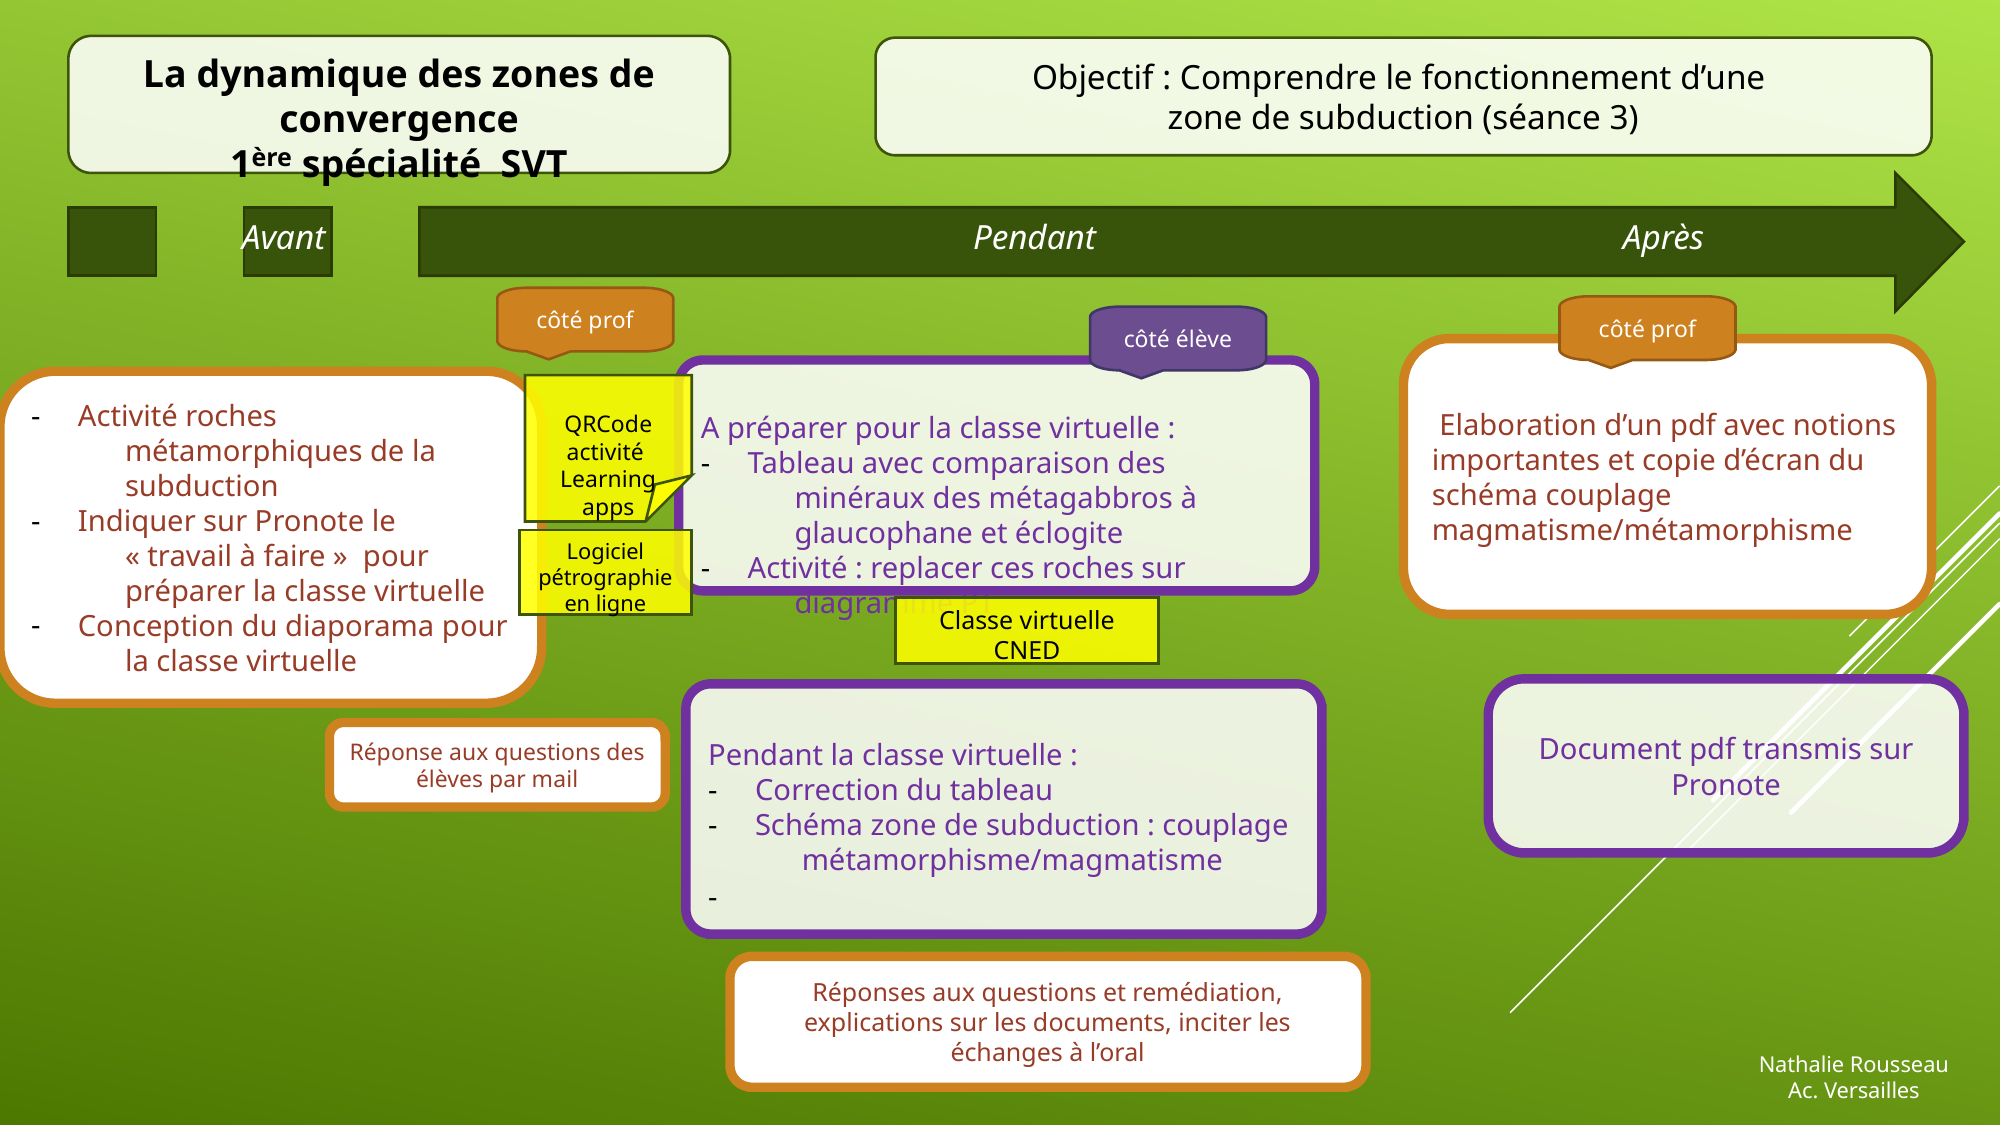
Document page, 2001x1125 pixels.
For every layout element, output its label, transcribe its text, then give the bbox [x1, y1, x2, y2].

text_box Après [1608, 208, 1742, 265]
text_box Pendant [958, 208, 1159, 265]
text_box QRCode activité Learning apps [525, 375, 692, 522]
text_box Pendant la classe virtuelle : Correction du tableau Schéma zone de subduction : couplage métamorphisme/magmatisme [685, 683, 1322, 935]
text_box Activité roches métamorphiques de la subduction Indiquer sur Pronote le « travail à faire » pour préparer la classe virtuelle Conception du diaporama pour la classe virtuelle [0, 371, 542, 704]
text_box Objectif : Comprendre le fonctionnement d’une zone de subduction (séance 3) [875, 37, 1932, 156]
text_box côté élève [1090, 306, 1267, 379]
text_box Avant [226, 208, 470, 265]
text_box Nathalie Rousseau Ac. Versailles [1714, 1043, 1994, 1112]
text_box A préparer pour la classe virtuelle : Tableau avec comparaison des minéraux des métagabbros à glaucophane et éclogite Activité : replacer ces roches sur diagramme PT [678, 360, 1315, 591]
text_box [68, 207, 157, 276]
text_box côté prof [1559, 296, 1736, 368]
text_box Elaboration d’un pdf avec notions importantes et copie d’écran du schéma couplage magmatisme/métamorphisme [1403, 338, 1932, 615]
text_box Réponse aux questions des élèves par mail [329, 722, 666, 808]
text_box [419, 173, 1964, 312]
text_box Réponses aux questions et remédiation, explications sur les documents, inciter les échanges à l’oral [729, 956, 1367, 1088]
text_box côté prof [497, 287, 674, 360]
text_box Document pdf transmis sur Pronote [1488, 678, 1964, 853]
text_box Logiciel pétrographie en ligne [519, 529, 692, 615]
text_box Classe virtuelle CNED [895, 597, 1159, 664]
text_box [243, 265, 332, 276]
text_box La dynamique des zones de convergence 1ère spécialité SVT [68, 35, 731, 173]
